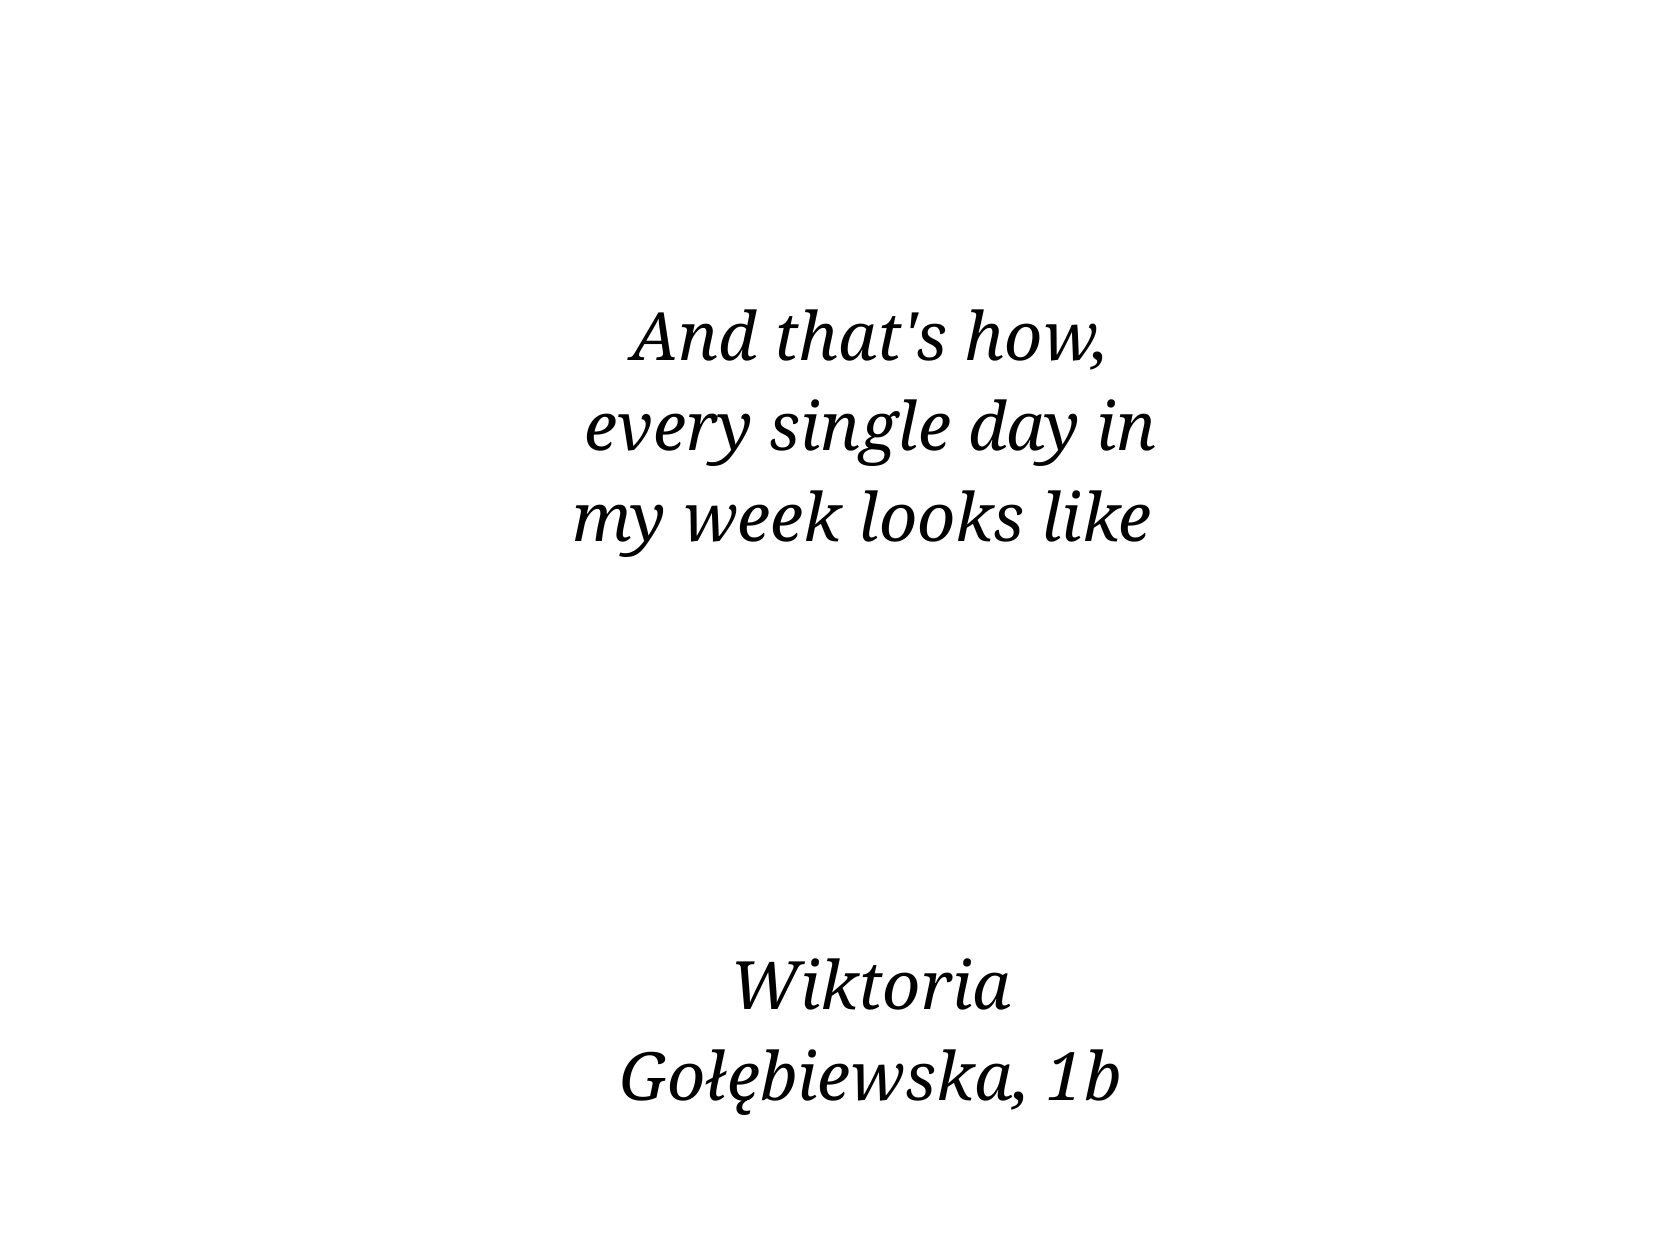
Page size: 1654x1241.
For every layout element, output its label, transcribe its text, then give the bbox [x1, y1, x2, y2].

list And that's how, every single day in my week looks like [472, 288, 1199, 680]
list Wiktoria Gołębiewska, 1b [472, 938, 1199, 1241]
